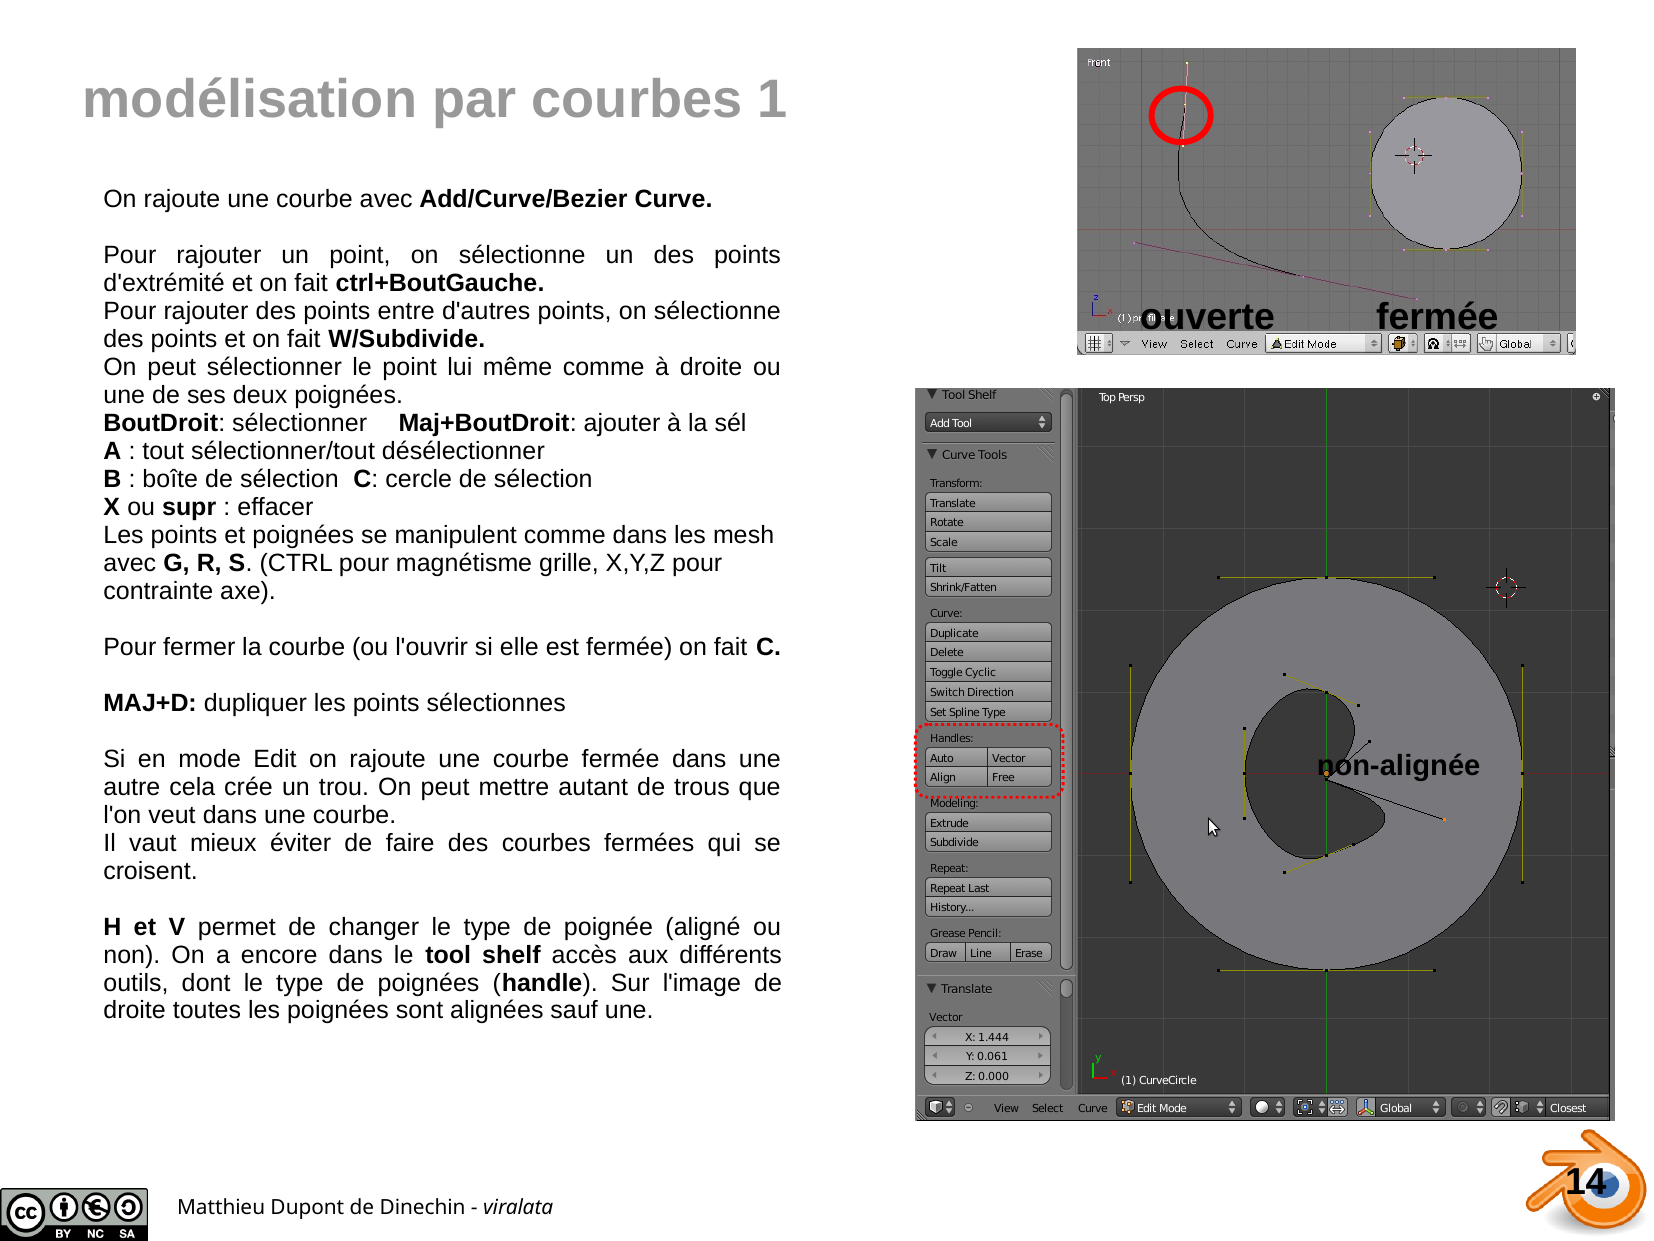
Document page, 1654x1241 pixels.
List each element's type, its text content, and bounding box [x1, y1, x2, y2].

picture [0, 1188, 148, 1241]
picture [915, 388, 1648, 1241]
text_box ouverte [1122, 285, 1329, 355]
picture [1077, 48, 1576, 355]
text_box On rajoute une courbe avec Add/Curve/Bezier Curve. Pour rajouter un point, on sélectionne un des points d'extrémité et on fait ctrl+BoutGauche. Pour rajouter des points entre d'autres points, on sélectionne des points et on fait W/Subdivide. On peut sélectionner le point lui même comme à droite ou une de ses deux poignées. BoutDroit: sélectionner Maj+BoutDroit: ajouter à la sél A : tout sélectionner/tout désélectionner B : boîte de sélection C: cercle de sélection X ou supr : effacer Les points et poignées se manipulent comme dans les mesh avec G, R, S. (CTRL pour magnétisme grille, X,Y,Z pour contrainte axe). Pour fermer la courbe (ou l'ouvrir si elle est fermée) on fait C. MAJ+D: dupliquer les points sélectionnes Si en mode Edit on rajoute une courbe fermée dans une autre cela crée un trou. On peut mettre autant de trous que l'on veut dans une courbe. Il vaut mieux éviter de faire des courbes fermées qui se croisent. H et V permet de changer le type de poignée (aligné ou non). On a encore dans le tool shelf accès aux différents outils, dont le type de poignées (handle). Sur l'image de droite toutes les poignées sont alignées sauf une. [88, 177, 798, 1176]
title modélisation par courbes 1 [82, 49, 1565, 148]
text_box non-alignée [1299, 738, 1506, 798]
text_box fermée [1358, 285, 1565, 355]
